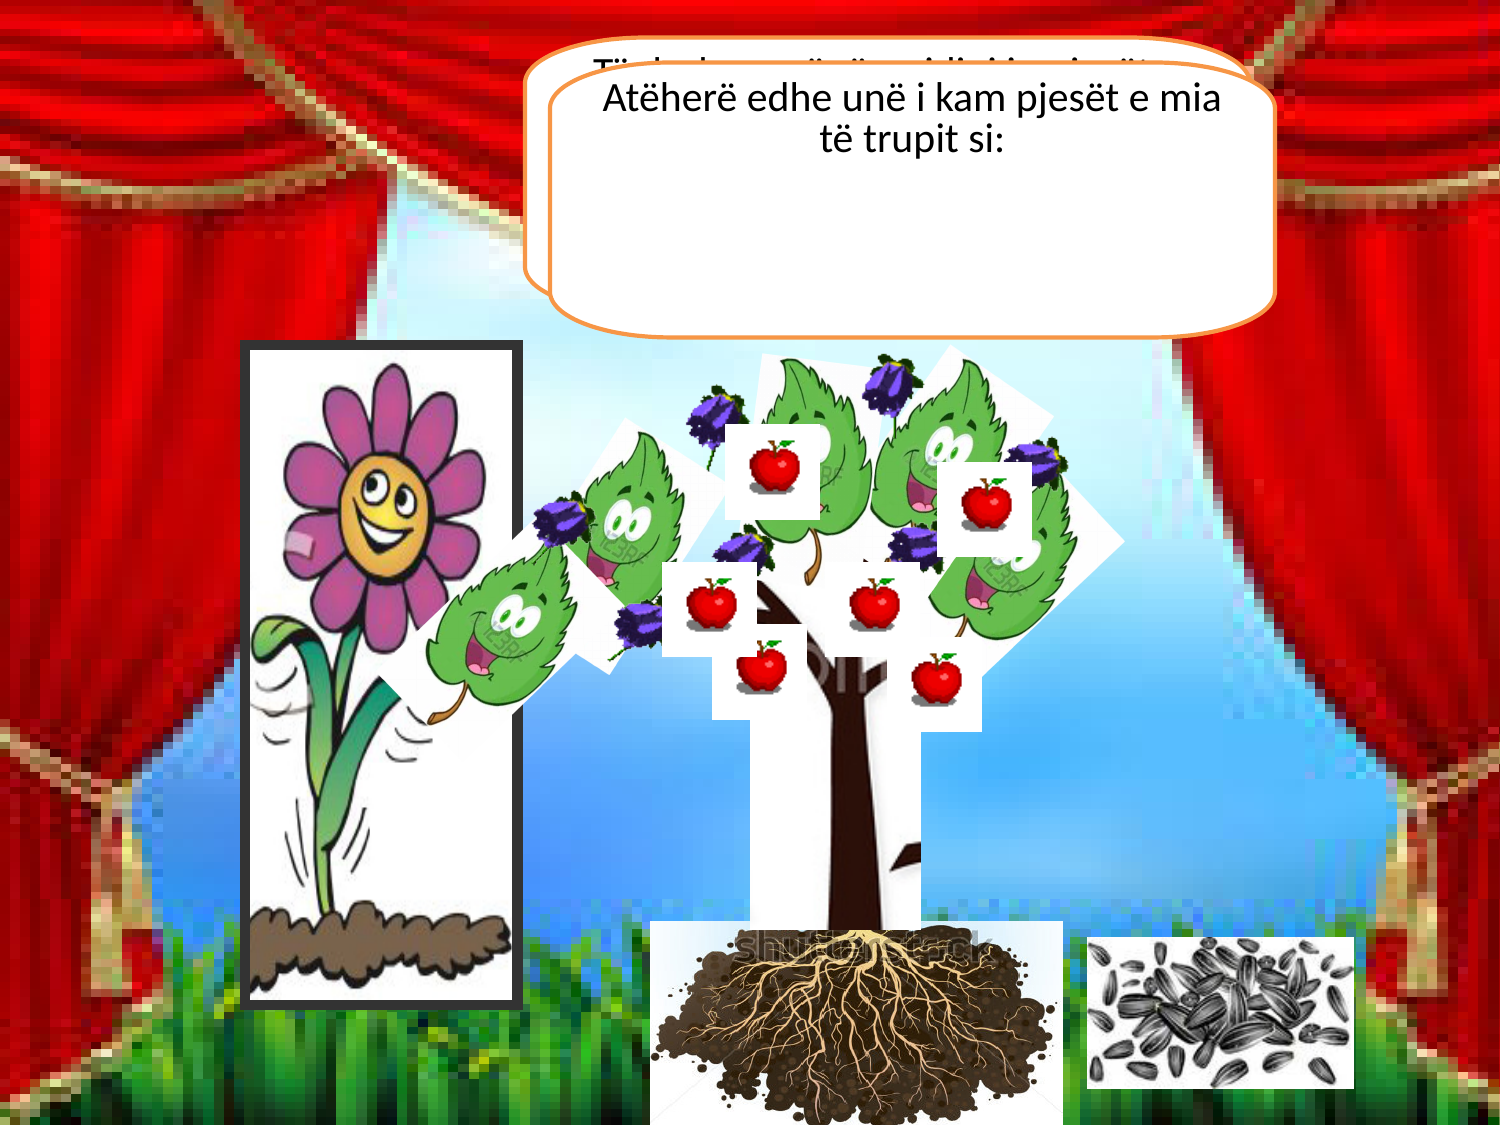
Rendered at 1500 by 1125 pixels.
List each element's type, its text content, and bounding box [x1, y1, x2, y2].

picture [0, 0, 1500, 1125]
text_box Të dashur nxënës,a idini ju pjesët e trupit tuaj? [525, 37, 1250, 295]
text_box Atëherë edhe unë i kam pjesët e mia të trupit si: [549, 62, 1276, 338]
